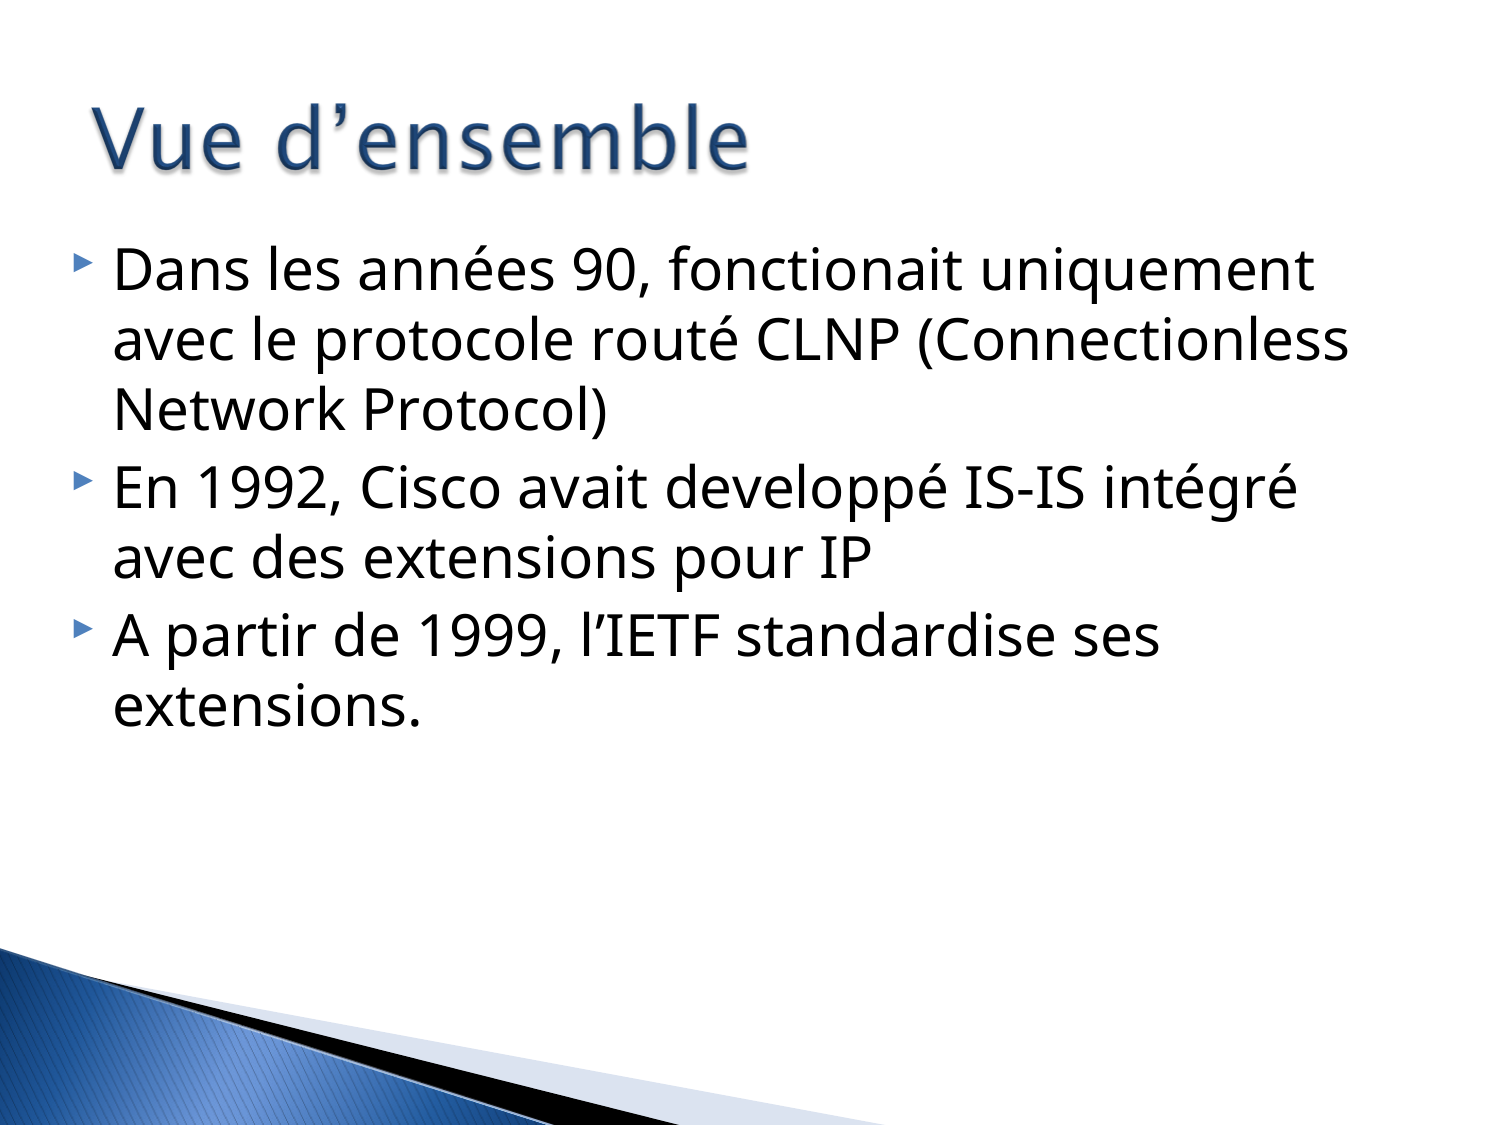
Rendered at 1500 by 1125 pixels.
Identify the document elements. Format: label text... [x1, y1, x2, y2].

picture [0, 947, 559, 1125]
text_box [75, 45, 1426, 226]
list Dans les années 90, fonctionait uniquement avec le protocole routé CLNP (Connectionless Network Protocol) En 1992, Cisco avait developpé IS-IS intégré avec des extensions pour IP A partir de 1999, l’IETF standardise ses extensions. [37, 224, 1401, 1010]
